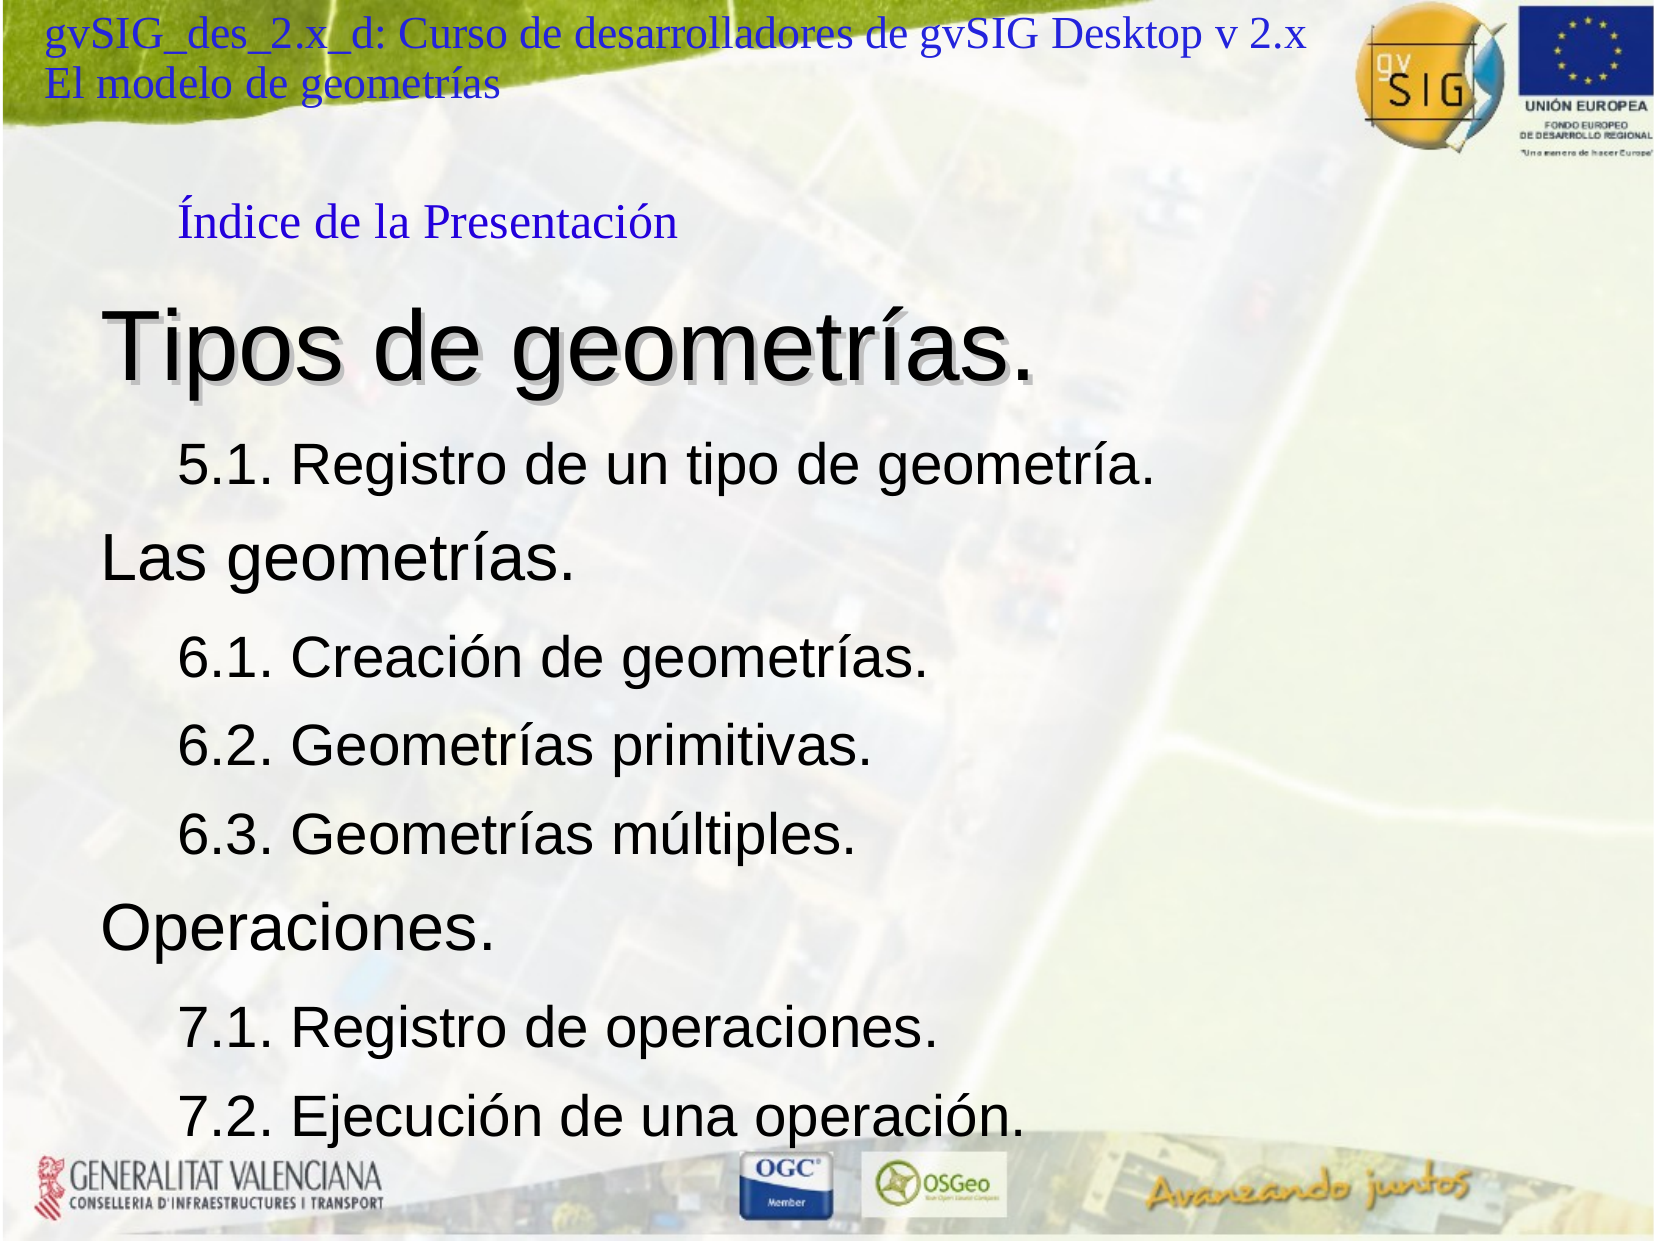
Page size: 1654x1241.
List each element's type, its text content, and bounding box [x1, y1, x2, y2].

list Tipos de geometrías. 5.1. Registro de un tipo de geometría. Las geometrías. 6.1. Creación de geometrías. 6.2. Geometrías primitivas. 6.3. Geometrías múltiples. Operaciones. 7.1. Registro de operaciones. 7.2. Ejecución de una operación. [82, 290, 1571, 1149]
title Índice de la Presentación [177, 95, 1329, 347]
picture [2, 0, 1654, 1241]
